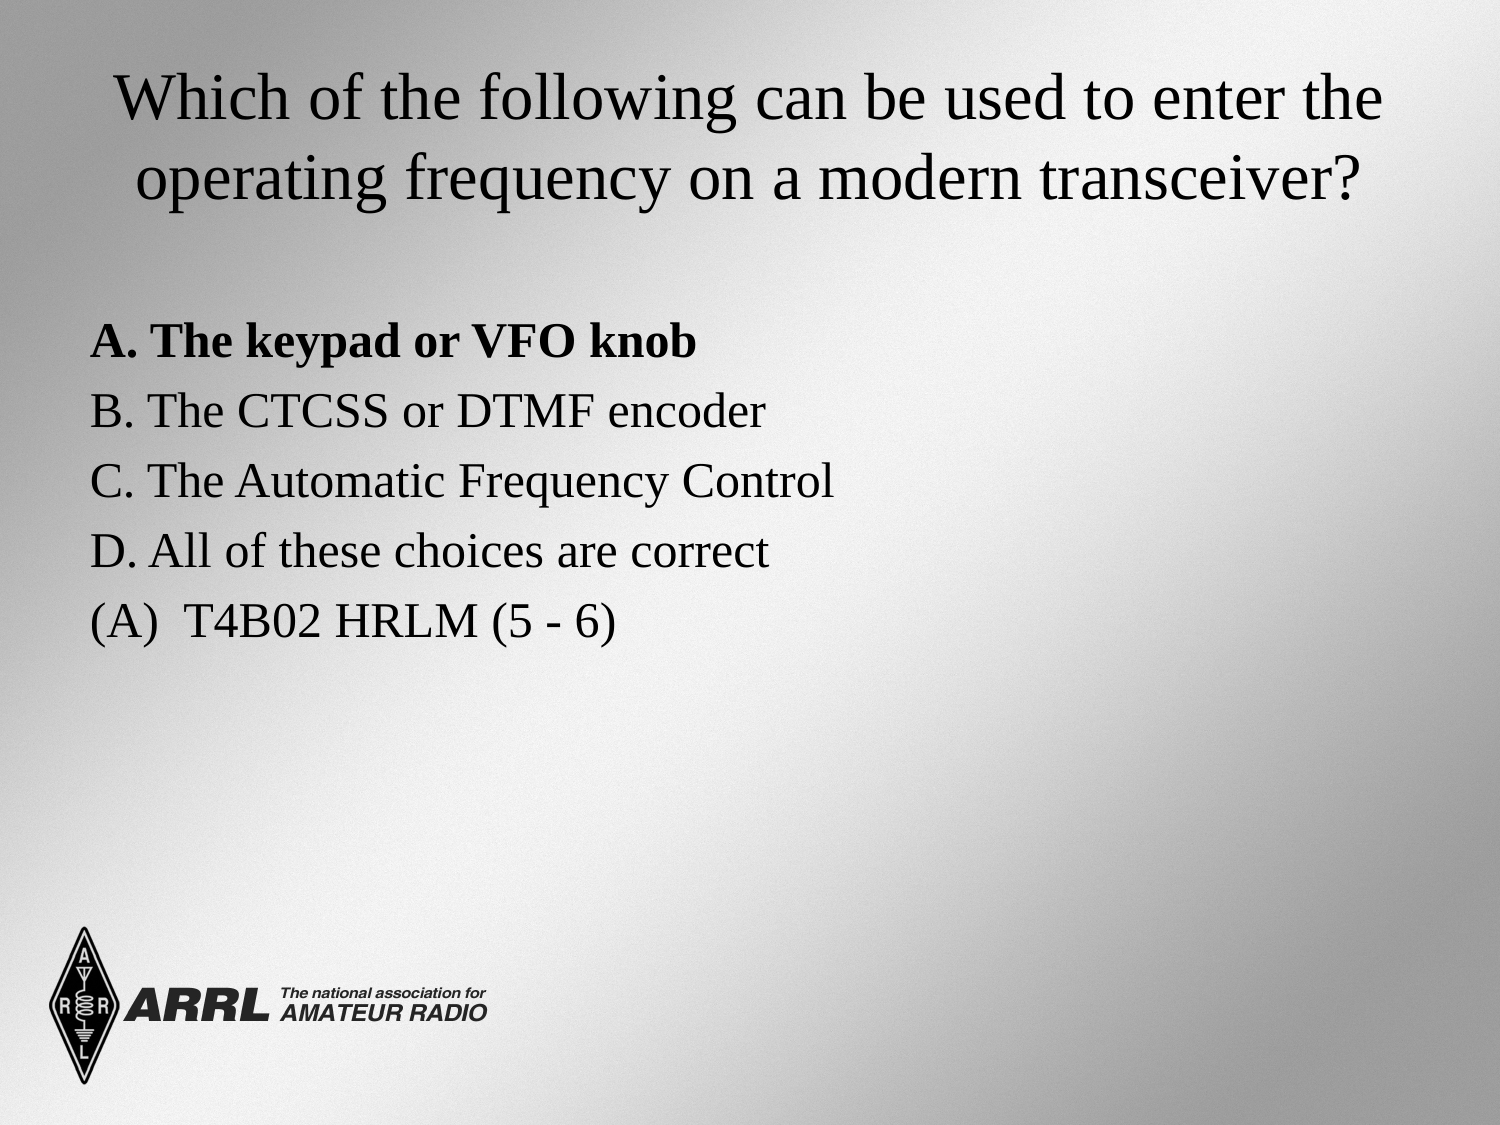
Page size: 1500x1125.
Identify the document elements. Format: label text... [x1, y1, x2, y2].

list A. The keypad or VFO knob B. The CTCSS or DTMF encoder C. The Automatic Frequency Control D. All of these choices are correct (A) T4B02 HRLM (5 - 6) [75, 299, 1425, 1005]
title Which of the following can be used to enter the operating frequency on a modern transceiver? [75, 45, 1425, 233]
picture [0, 0, 1500, 1125]
